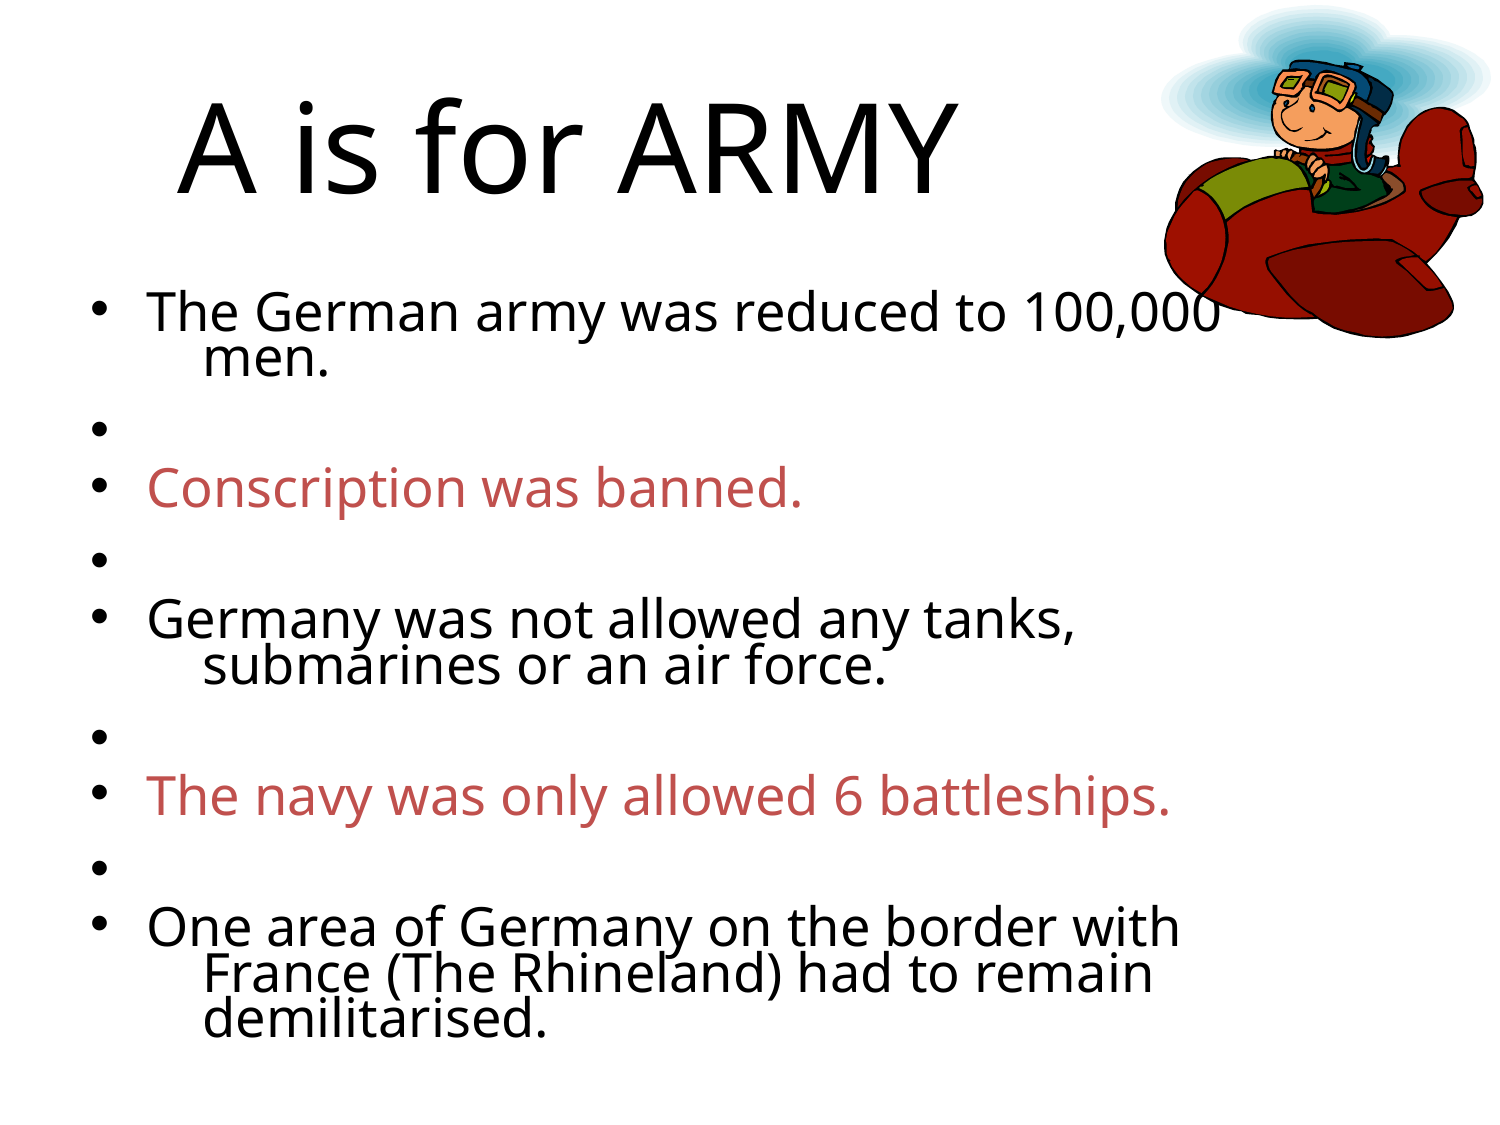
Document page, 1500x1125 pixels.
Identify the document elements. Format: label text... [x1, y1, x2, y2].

title A is for ARMY [0, 50, 1151, 238]
picture [1151, 0, 1500, 340]
list The German army was reduced to 100,000 men. Conscription was banned. Germany was not allowed any tanks, submarines or an air force. The navy was only allowed 6 battleships. One area of Germany on the border with France (The Rhineland) had to remain demilitarised. [75, 287, 1351, 1059]
